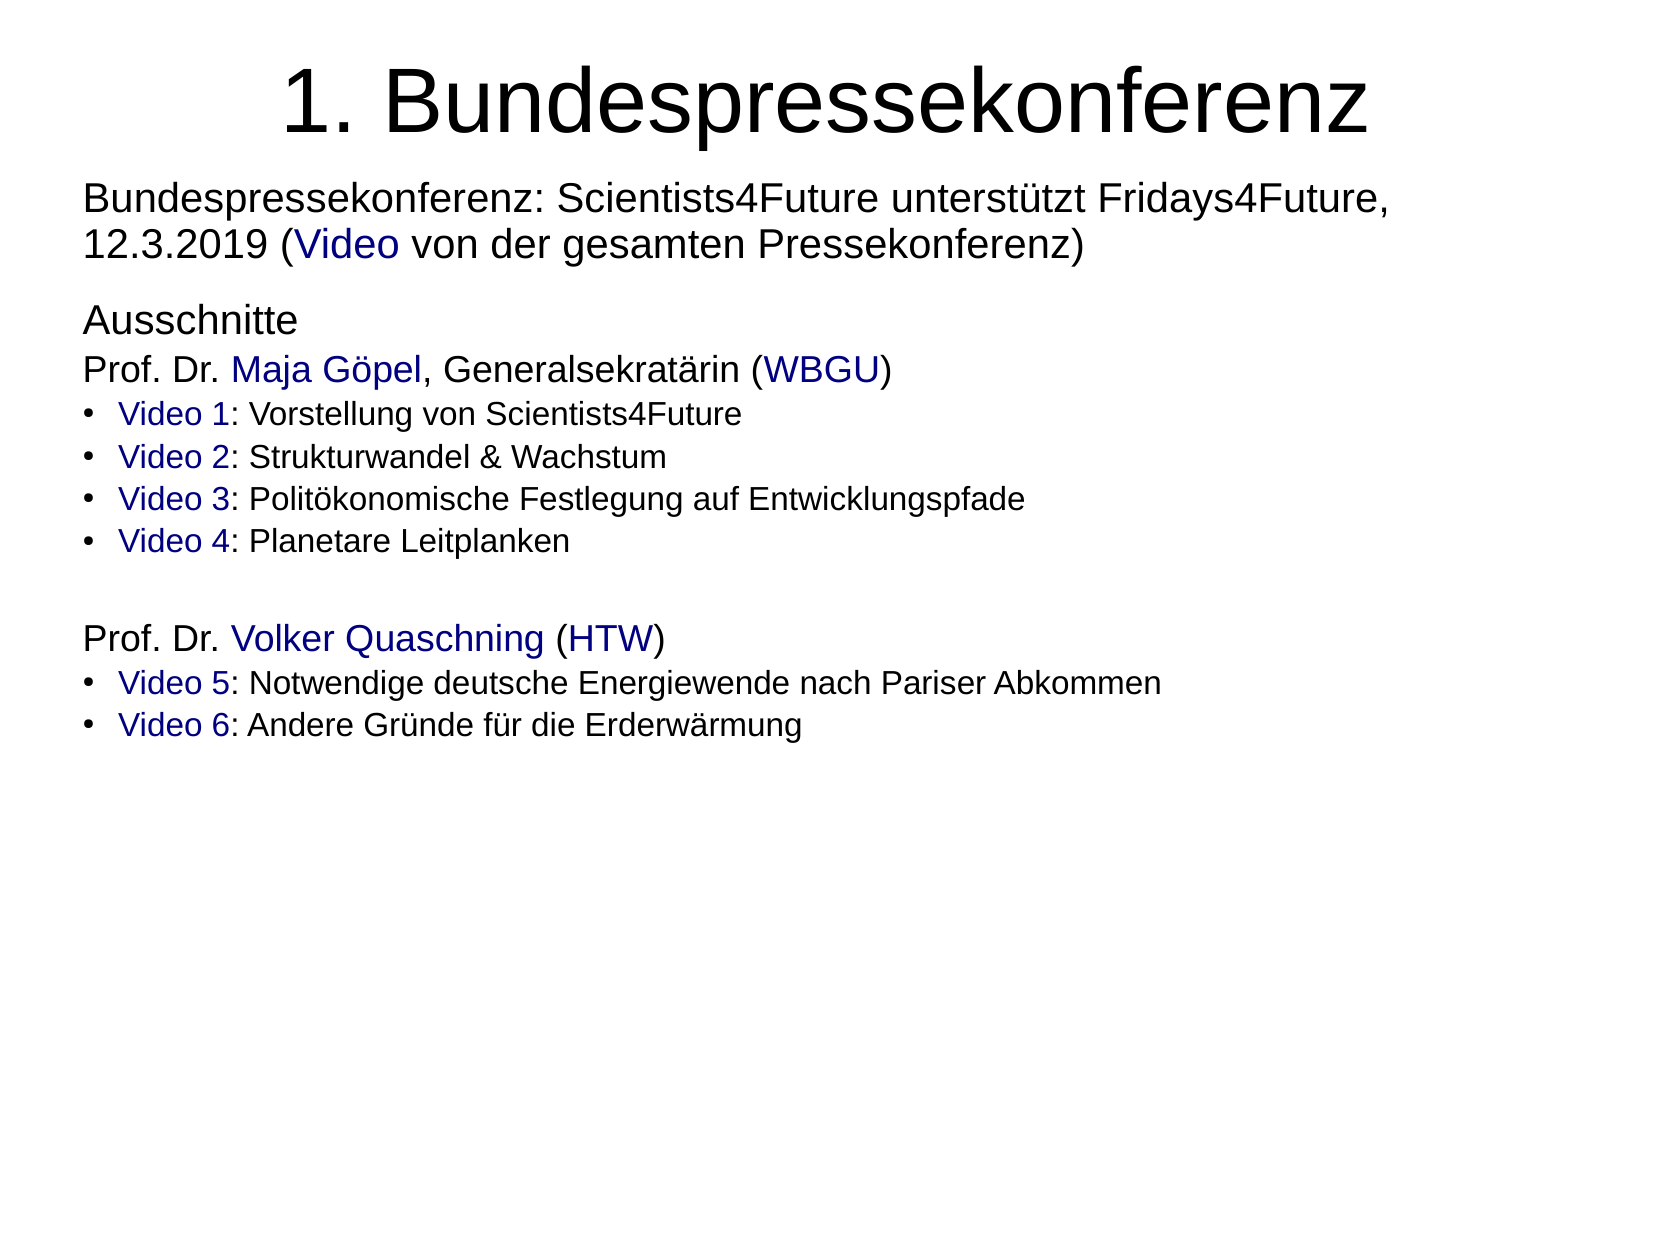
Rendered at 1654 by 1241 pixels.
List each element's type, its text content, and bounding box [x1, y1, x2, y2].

title 1. Bundespressekonferenz [82, 49, 1571, 174]
list Bundespressekonferenz: Scientists4Future unterstützt Fridays4Future, 12.3.2019 (Video von der gesamten Pressekonferenz) Ausschnitte Prof. Dr. Maja Göpel, Generalsekratärin (WBGU) Video 1: Vorstellung von Scientists4Future Video 2: Strukturwandel & Wachstum Video 3: Politökonomische Festlegung auf Entwicklungspfade Video 4: Planetare Leitplanken Prof. Dr. Volker Quaschning (HTW) Video 5: Notwendige deutsche Energiewende nach Pariser Abkommen Video 6: Andere Gründe für die Erderwärmung [82, 174, 1571, 993]
